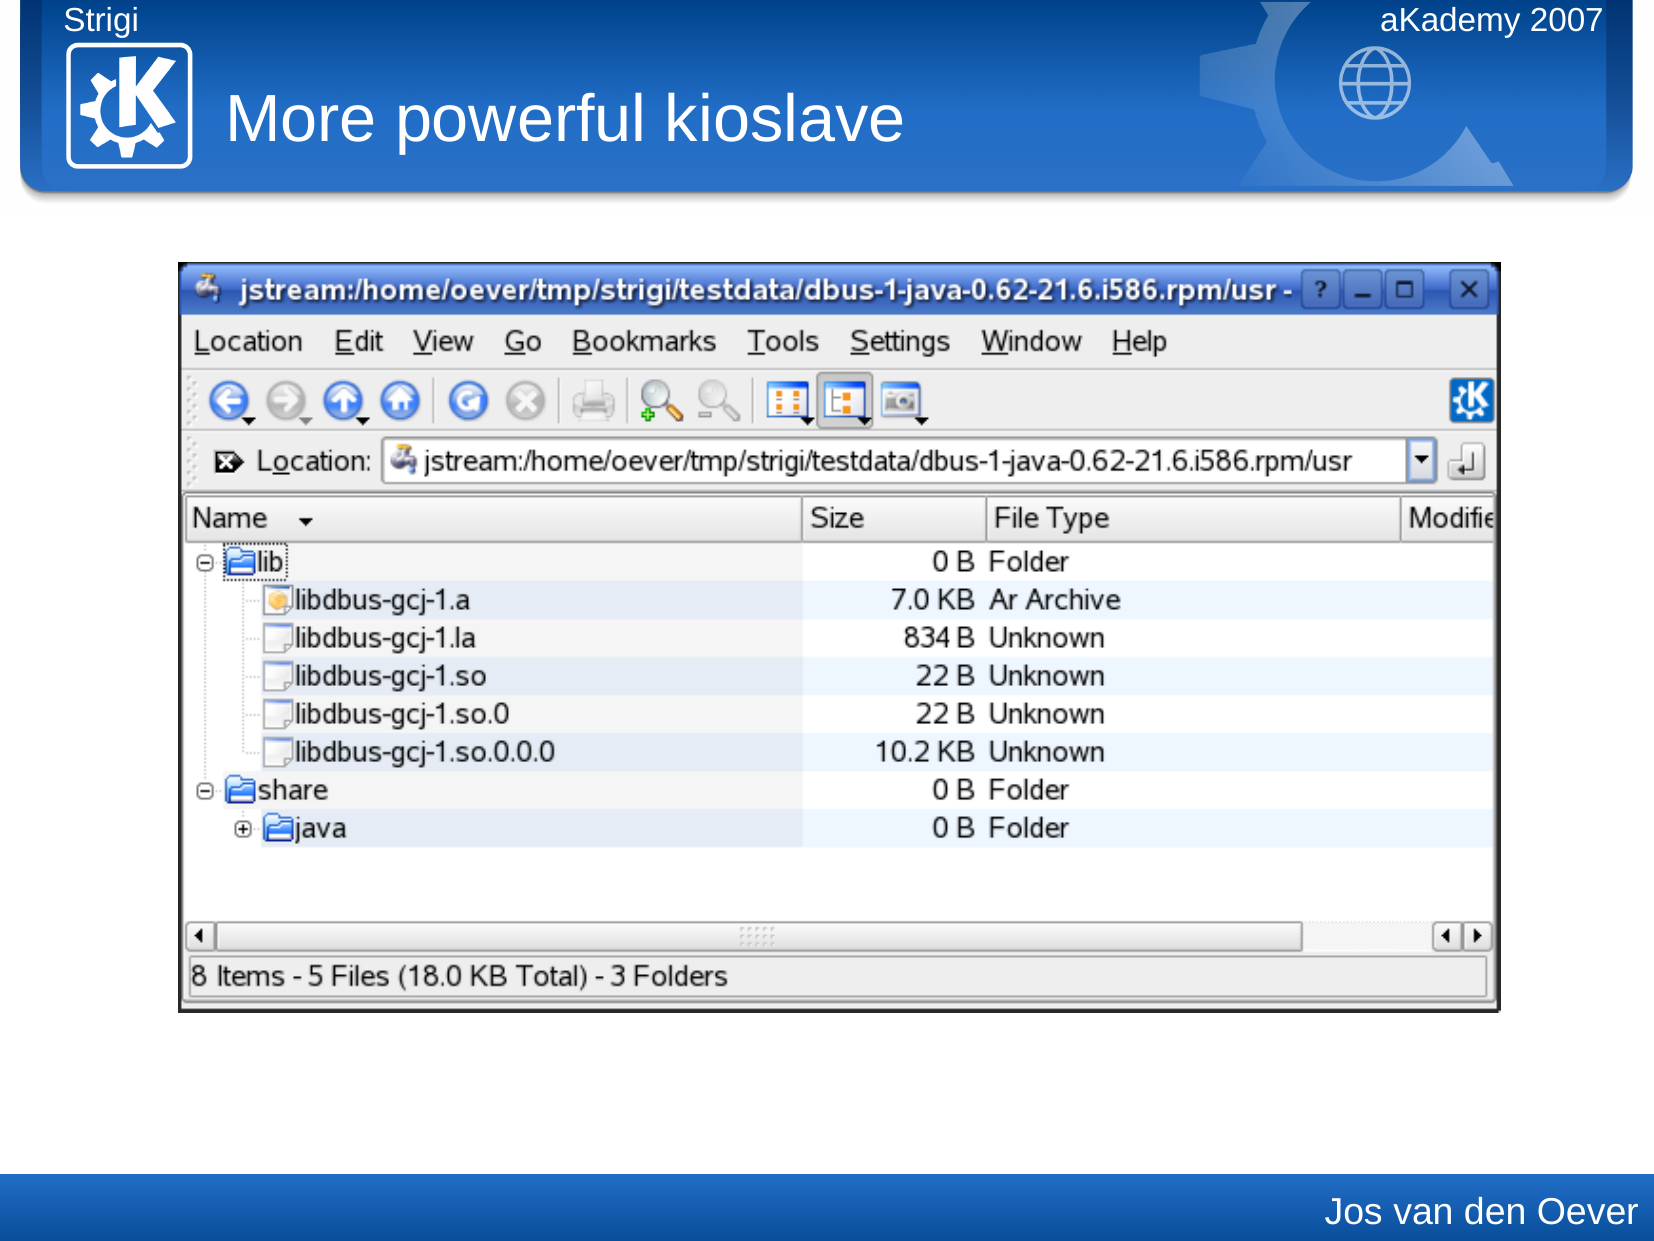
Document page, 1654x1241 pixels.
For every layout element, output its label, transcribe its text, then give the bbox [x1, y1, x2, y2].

title More powerful kioslave [225, 56, 1571, 181]
picture [178, 262, 1501, 1013]
picture [0, 0, 1652, 216]
